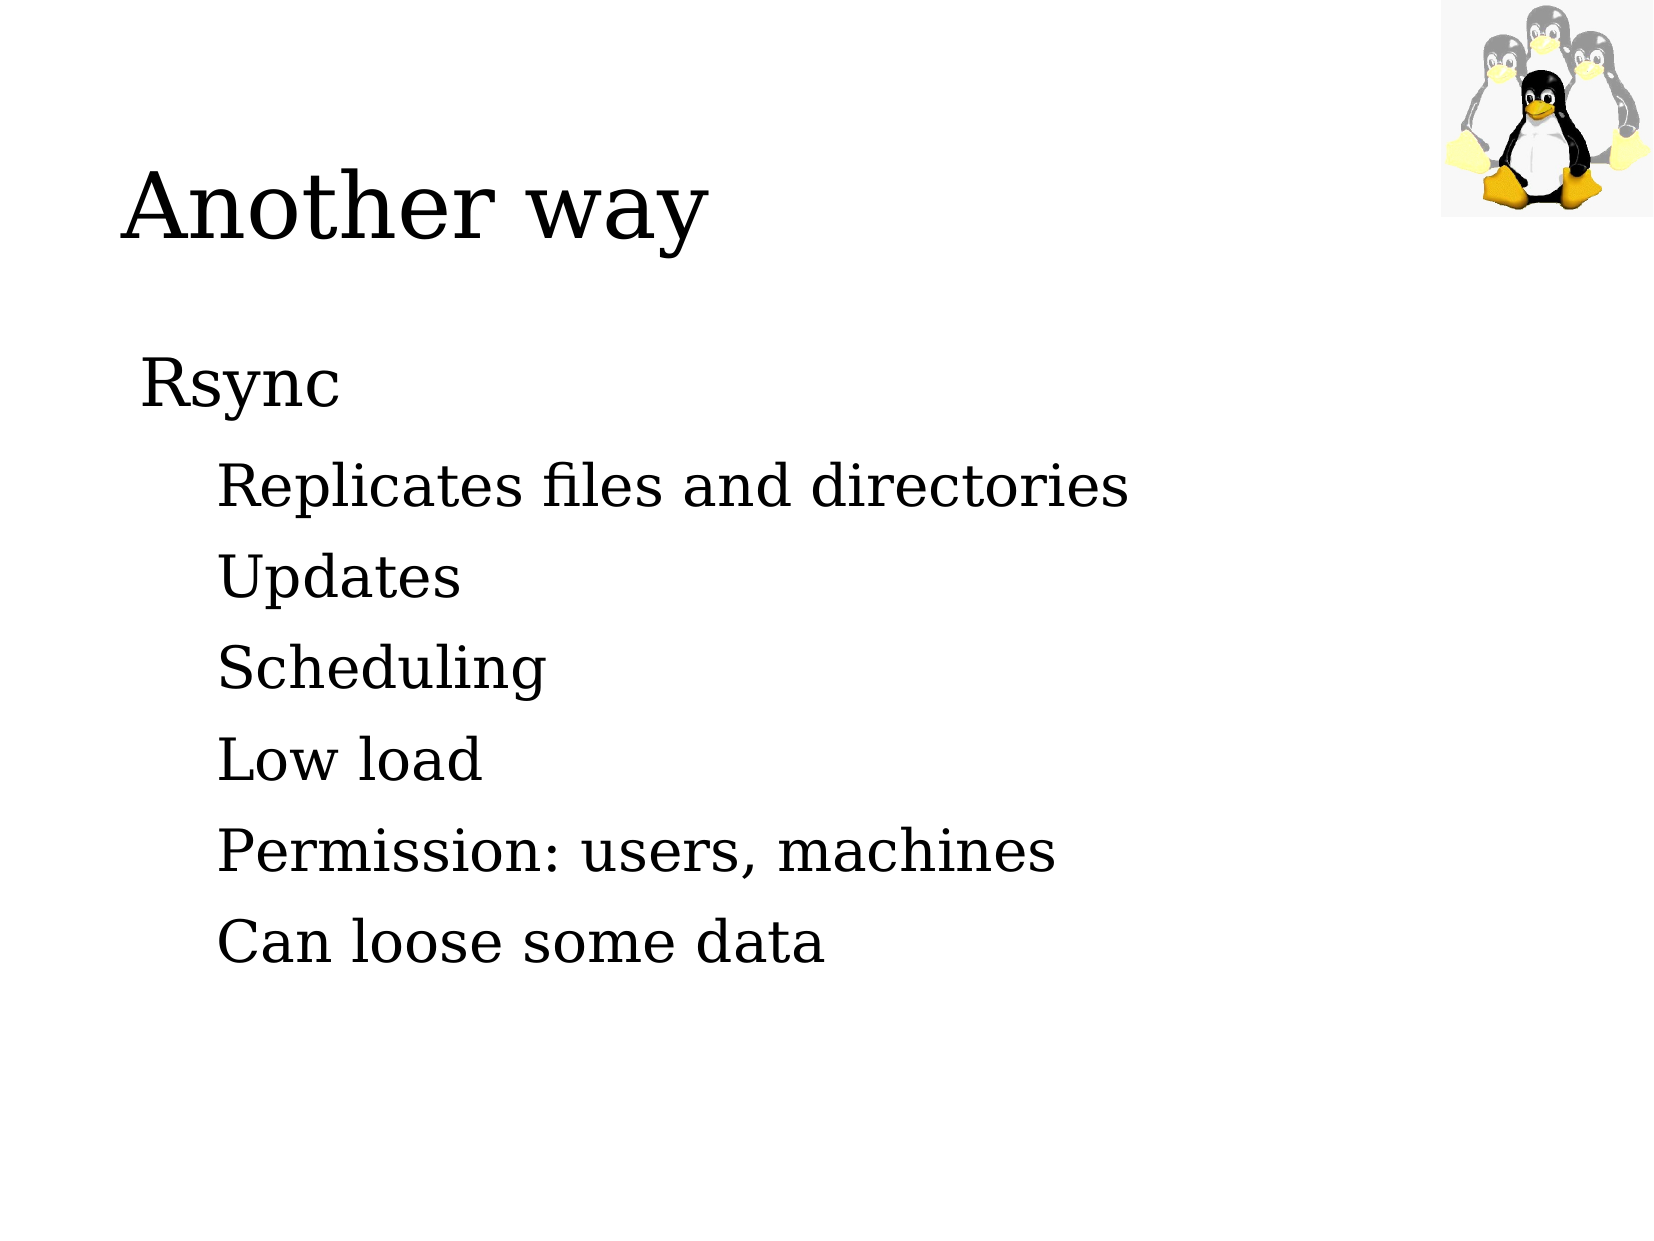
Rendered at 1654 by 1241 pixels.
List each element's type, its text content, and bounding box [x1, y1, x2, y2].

list Rsync Replicates files and directories Updates Scheduling Low load Permission: users, machines Can loose some data [121, 344, 1534, 1127]
title Another way [121, 102, 1534, 311]
picture [1441, 0, 1654, 217]
